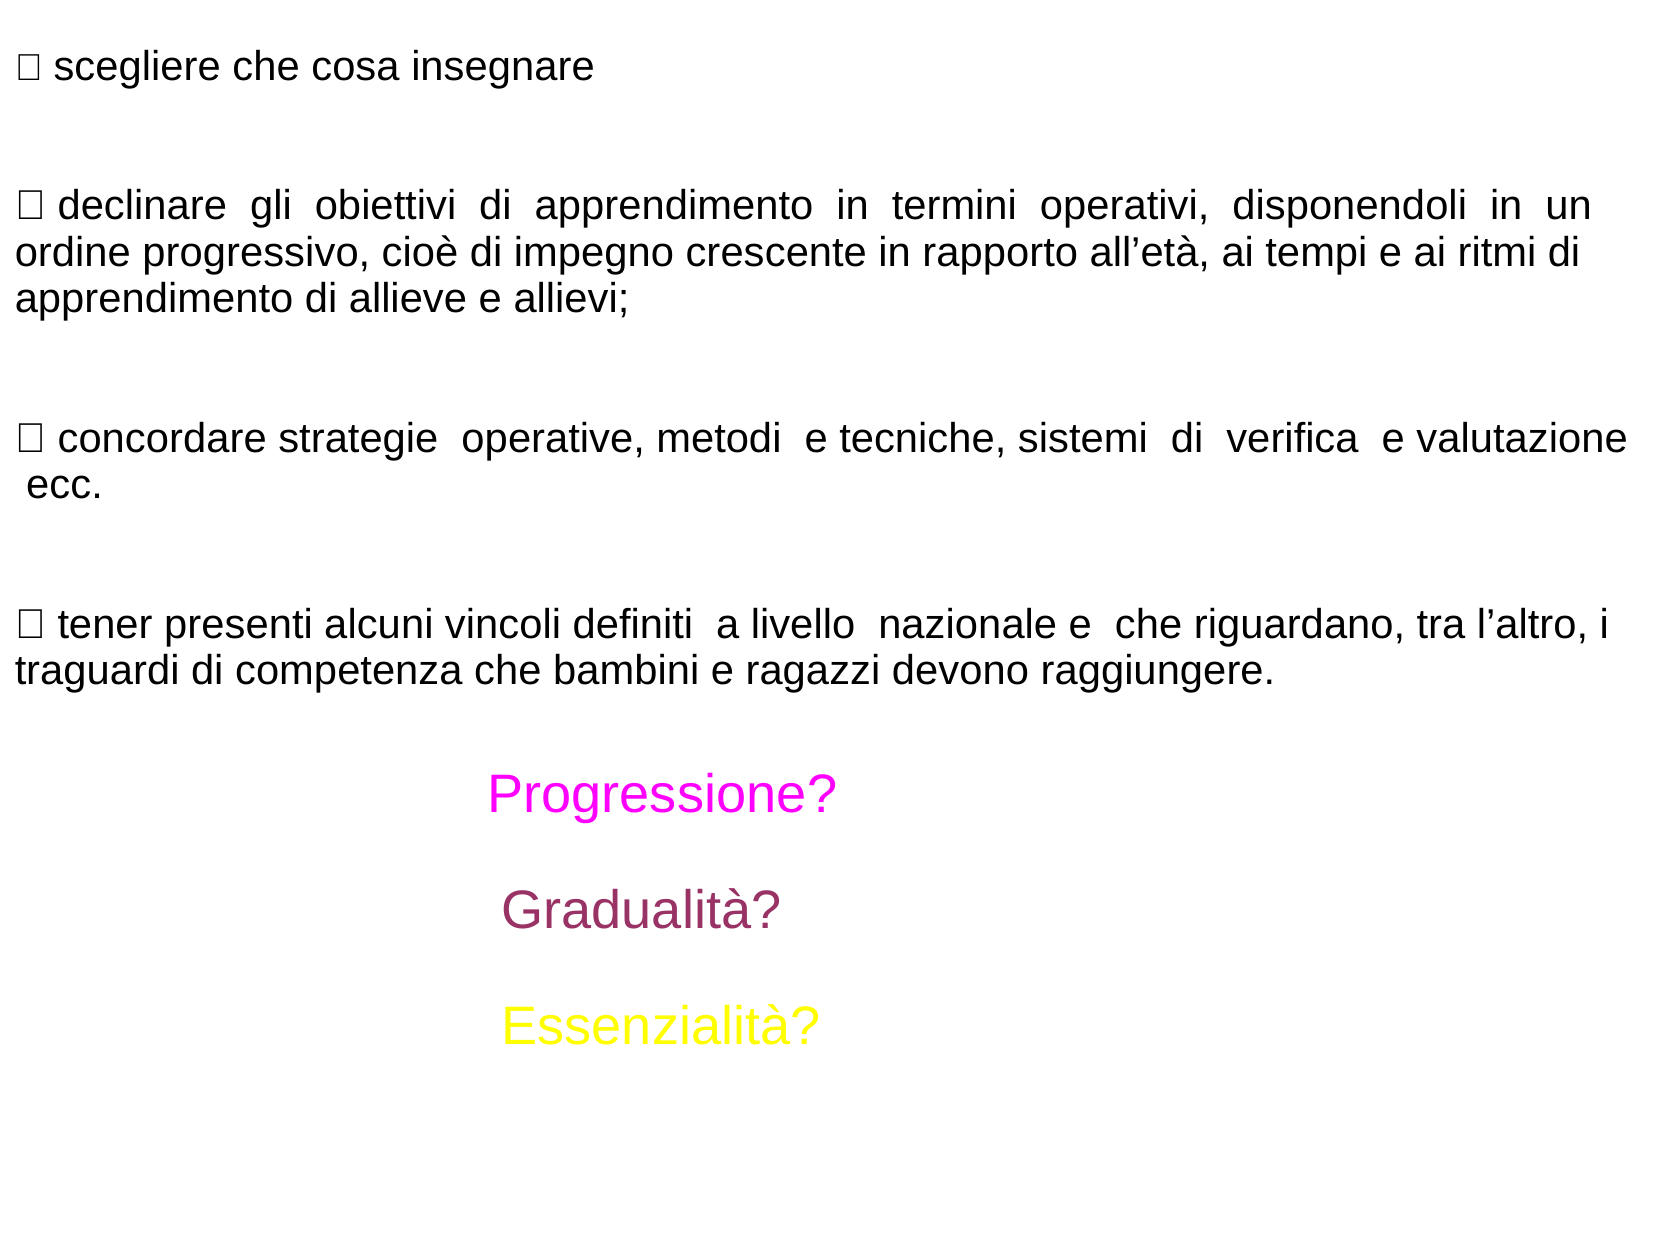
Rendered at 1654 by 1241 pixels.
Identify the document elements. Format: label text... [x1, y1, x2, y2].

text_box Progressione? Gradualità? Essenzialità? [472, 755, 1178, 1064]
text_box  scegliere che cosa insegnare  declinare gli obiettivi di apprendimento in termini operativi, disponendoli in un ordine progressivo, cioè di impegno crescente in rapporto all’età, ai tempi e ai ritmi di apprendimento di allieve e allievi;  concordare strategie operative, metodi e tecniche, sistemi di verifica e valutazione ecc.  tener presenti alcuni vincoli definiti a livello nazionale e che riguardano, tra l’altro, i traguardi di competenza che bambini e ragazzi devono raggiungere. [0, 35, 1648, 1241]
